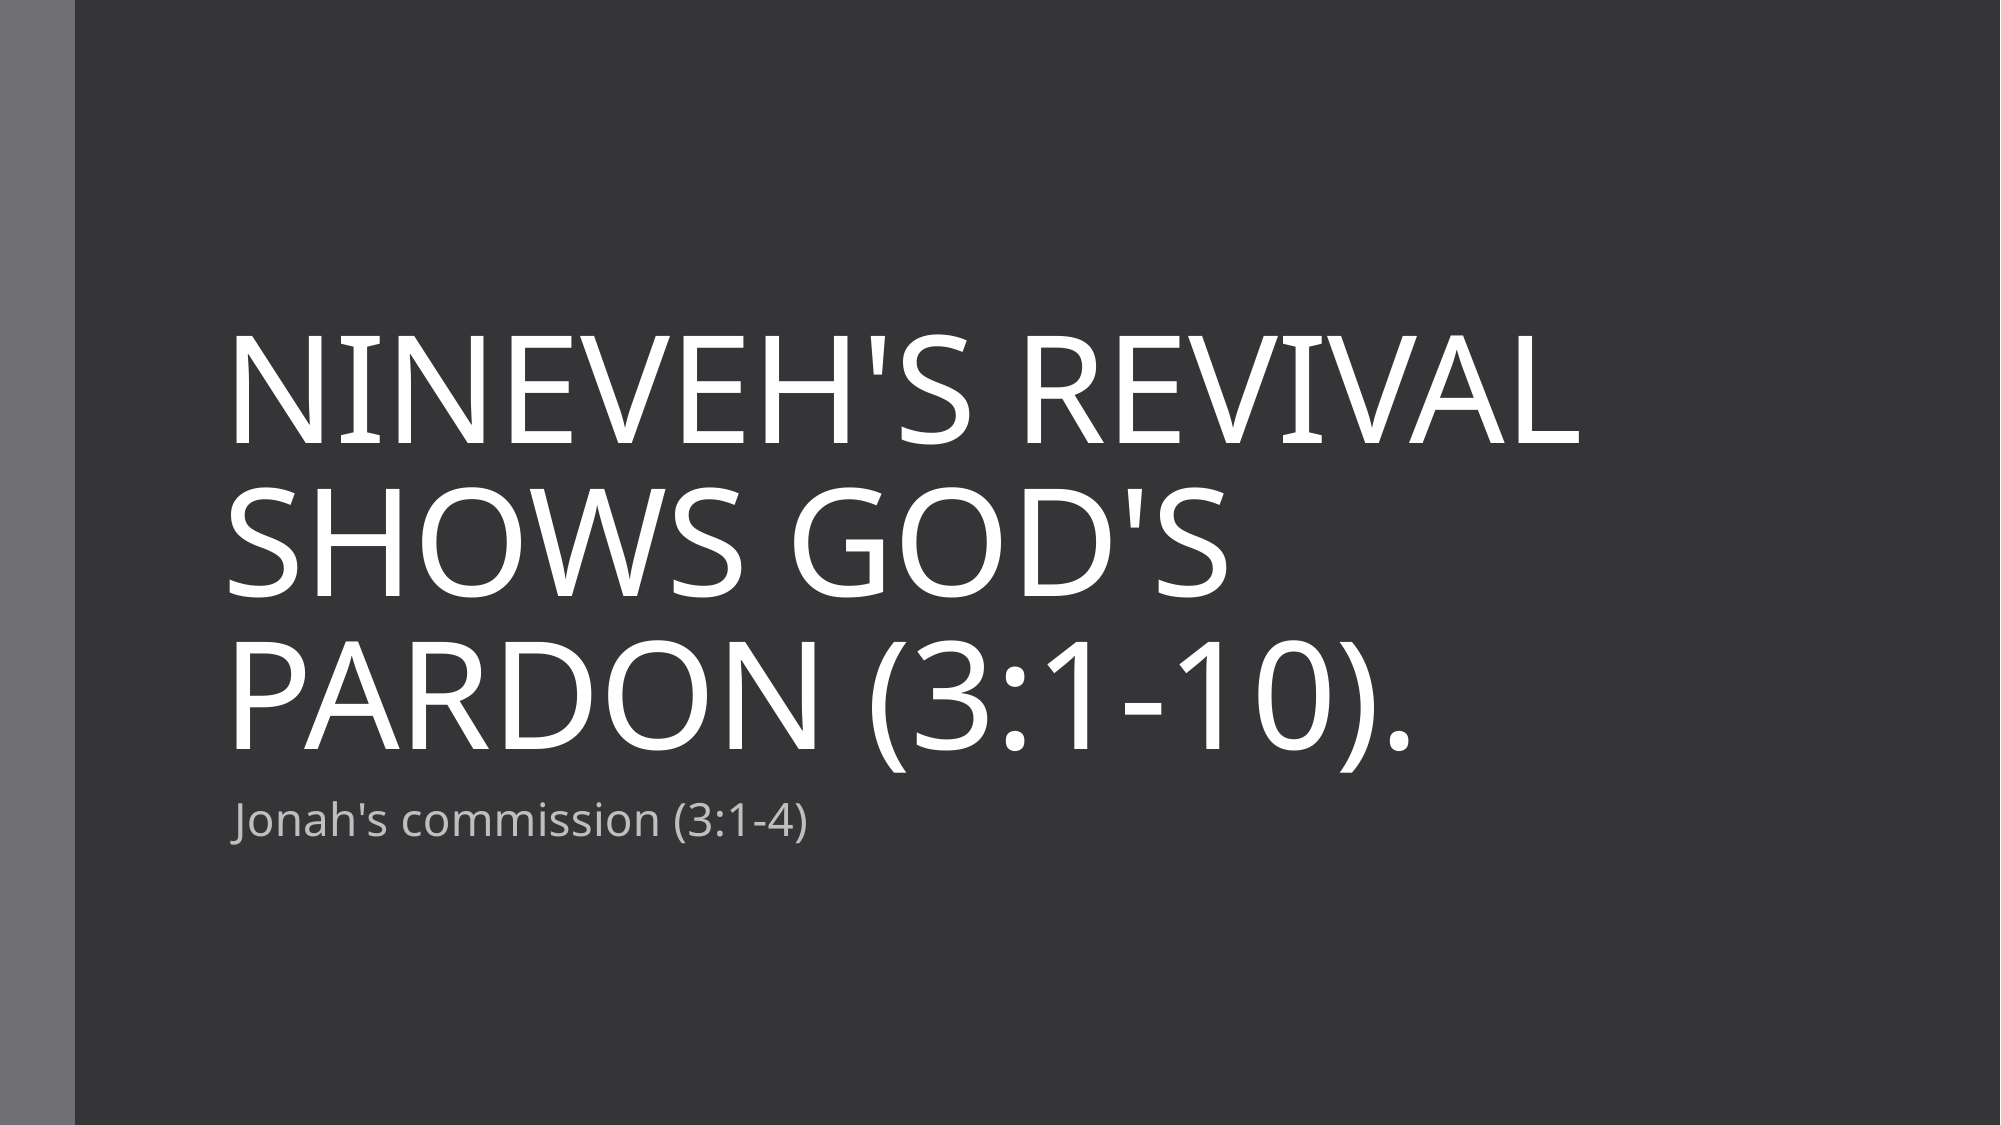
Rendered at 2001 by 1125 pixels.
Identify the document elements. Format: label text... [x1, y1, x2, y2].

subtitle Jonah's commission (3:1-4) [206, 787, 1752, 1066]
title NINEVEH'S REVIVAL SHOWS GOD'S PARDON (3:1-10). [206, 124, 1752, 787]
